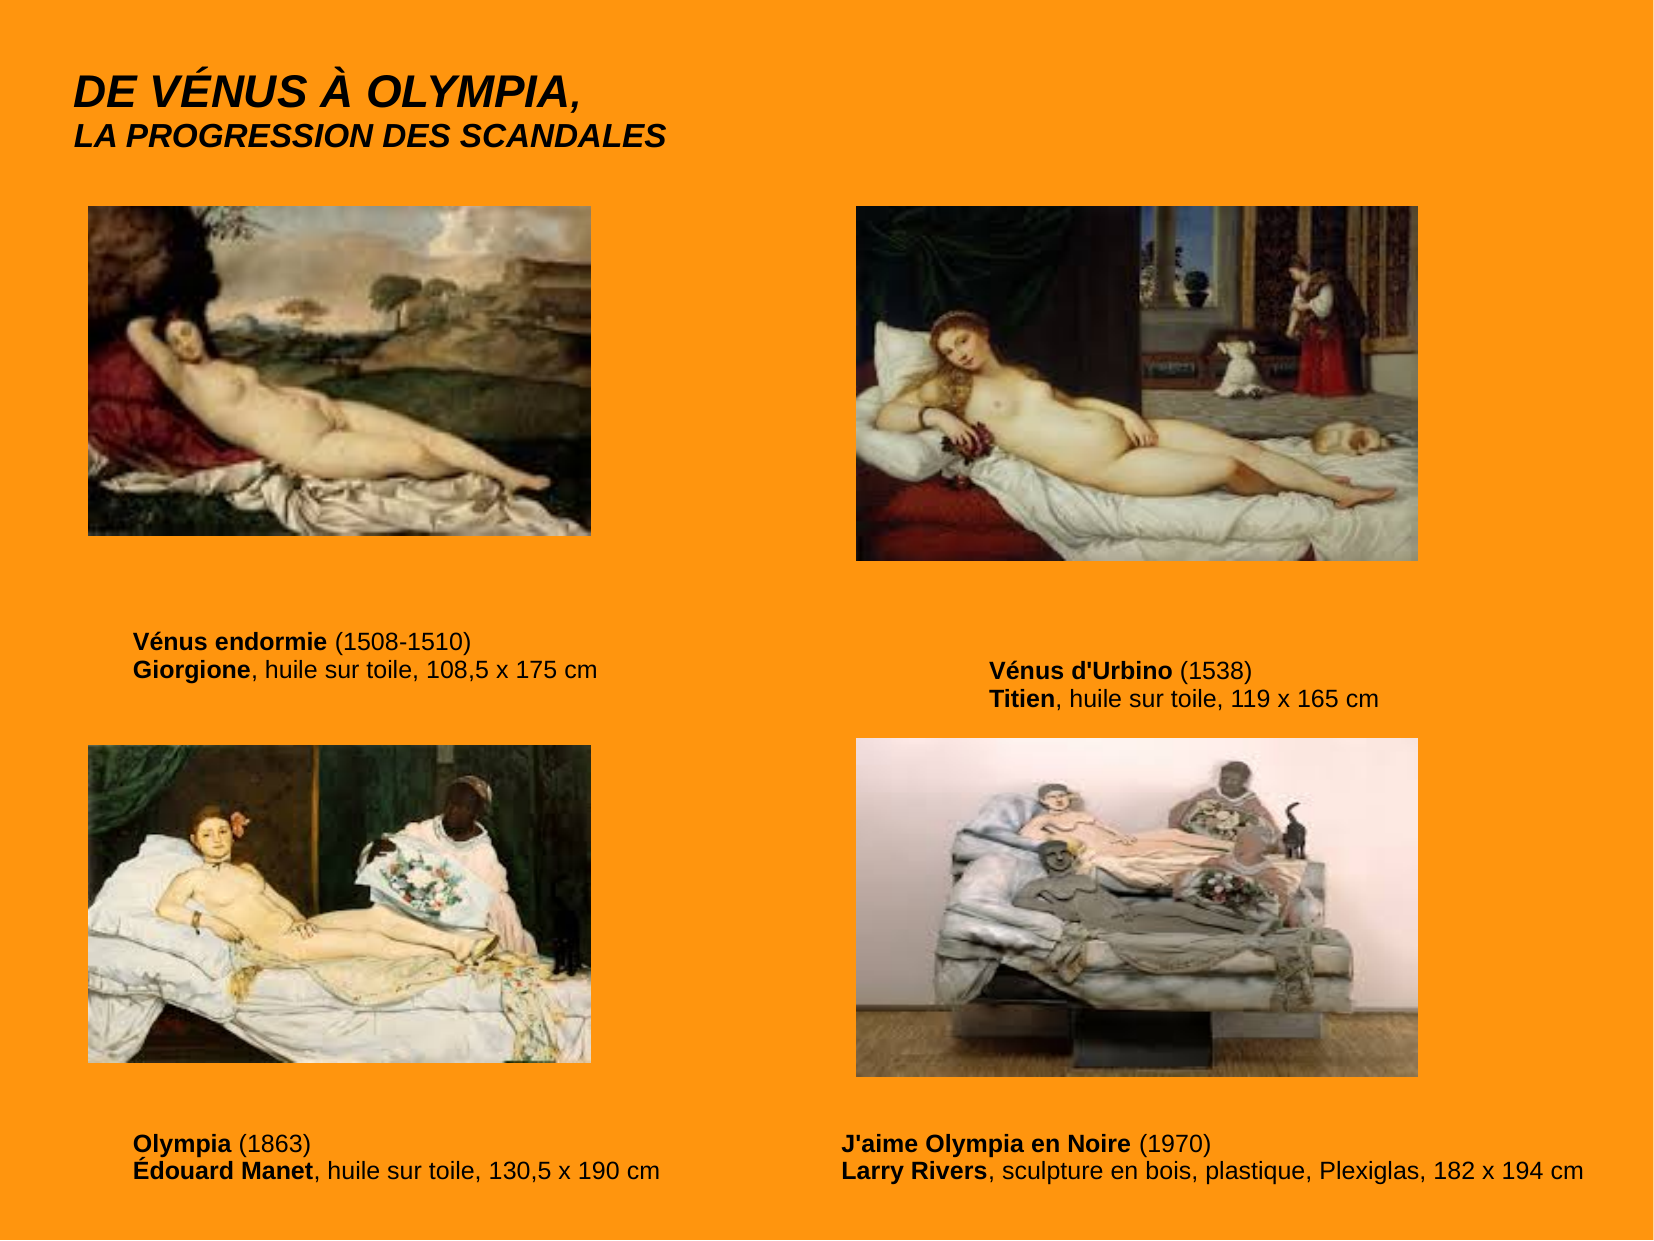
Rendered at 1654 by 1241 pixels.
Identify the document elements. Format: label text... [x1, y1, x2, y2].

picture [88, 745, 591, 1063]
text_box Vénus d'Urbino (1538) Titien, huile sur toile, 119 x 165 cm [974, 649, 1418, 738]
text_box Olympia (1863) Édouard Manet, huile sur toile, 130,5 x 190 cm [118, 1121, 680, 1241]
picture [856, 206, 1418, 562]
text_box J'aime Olympia en Noire (1970) Larry Rivers, sculpture en bois, plastique, Plexiglas, 182 x 194 cm [826, 1121, 1648, 1241]
text_box Vénus endormie (1508-1510) Giorgione, huile sur toile, 108,5 x 175 cm [118, 620, 650, 739]
picture [856, 738, 1418, 1078]
text_box DE VÉNUS À OLYMPIA, LA PROGRESSION DES SCANDALES [59, 59, 827, 222]
picture [88, 206, 591, 536]
